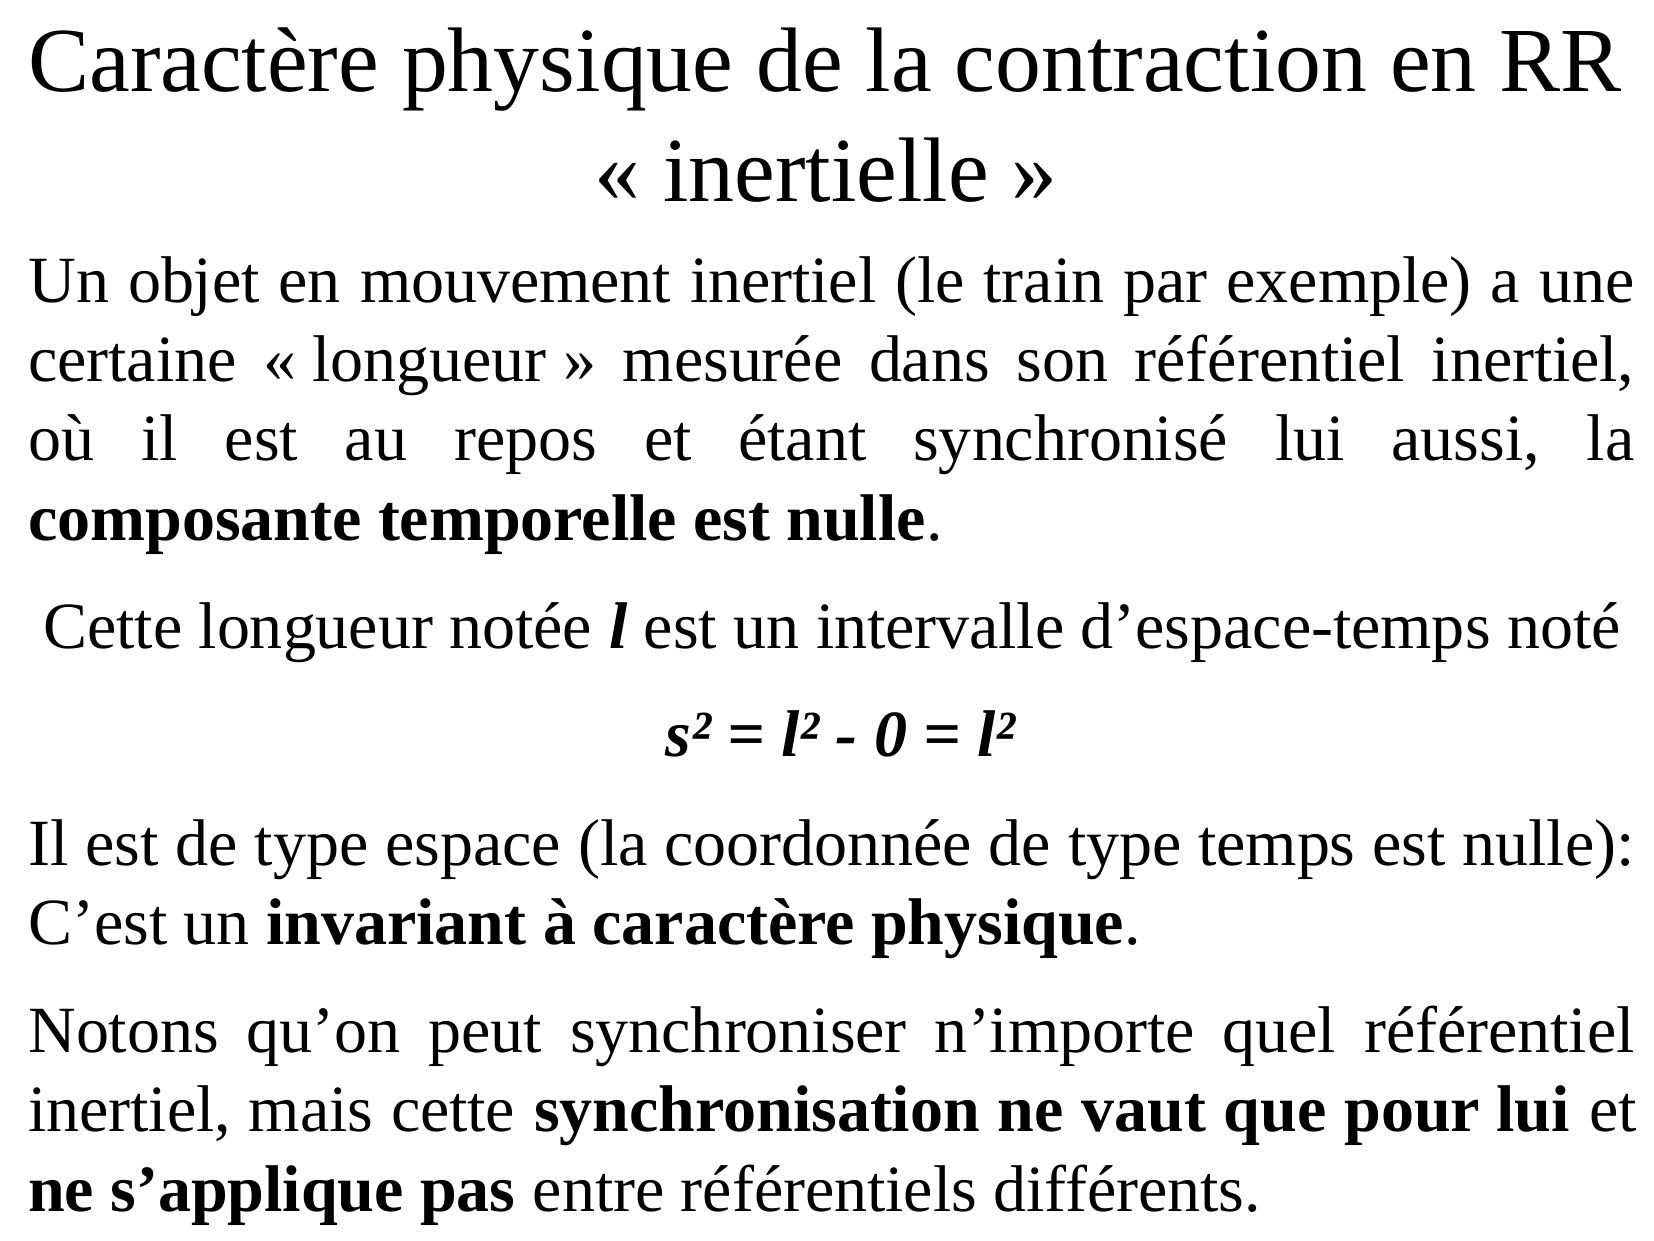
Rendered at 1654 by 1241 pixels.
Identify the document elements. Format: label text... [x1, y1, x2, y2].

title Caractère physique de la contraction en RR « inertielle » [0, 0, 1654, 208]
list Un objet en mouvement inertiel (le train par exemple) a une certaine « longueur » mesurée dans son référentiel inertiel, où il est au repos et étant synchronisé lui aussi, la composante temporelle est nulle. Cette longueur notée l est un intervalle d’espace-temps noté s² = l² - 0 = l² Il est de type espace (la coordonnée de type temps est nulle): C’est un invariant à caractère physique. Notons qu’on peut synchroniser n’importe quel référentiel inertiel, mais cette synchronisation ne vaut que pour lui et ne s’applique pas entre référentiels différents. [28, 236, 1637, 1226]
